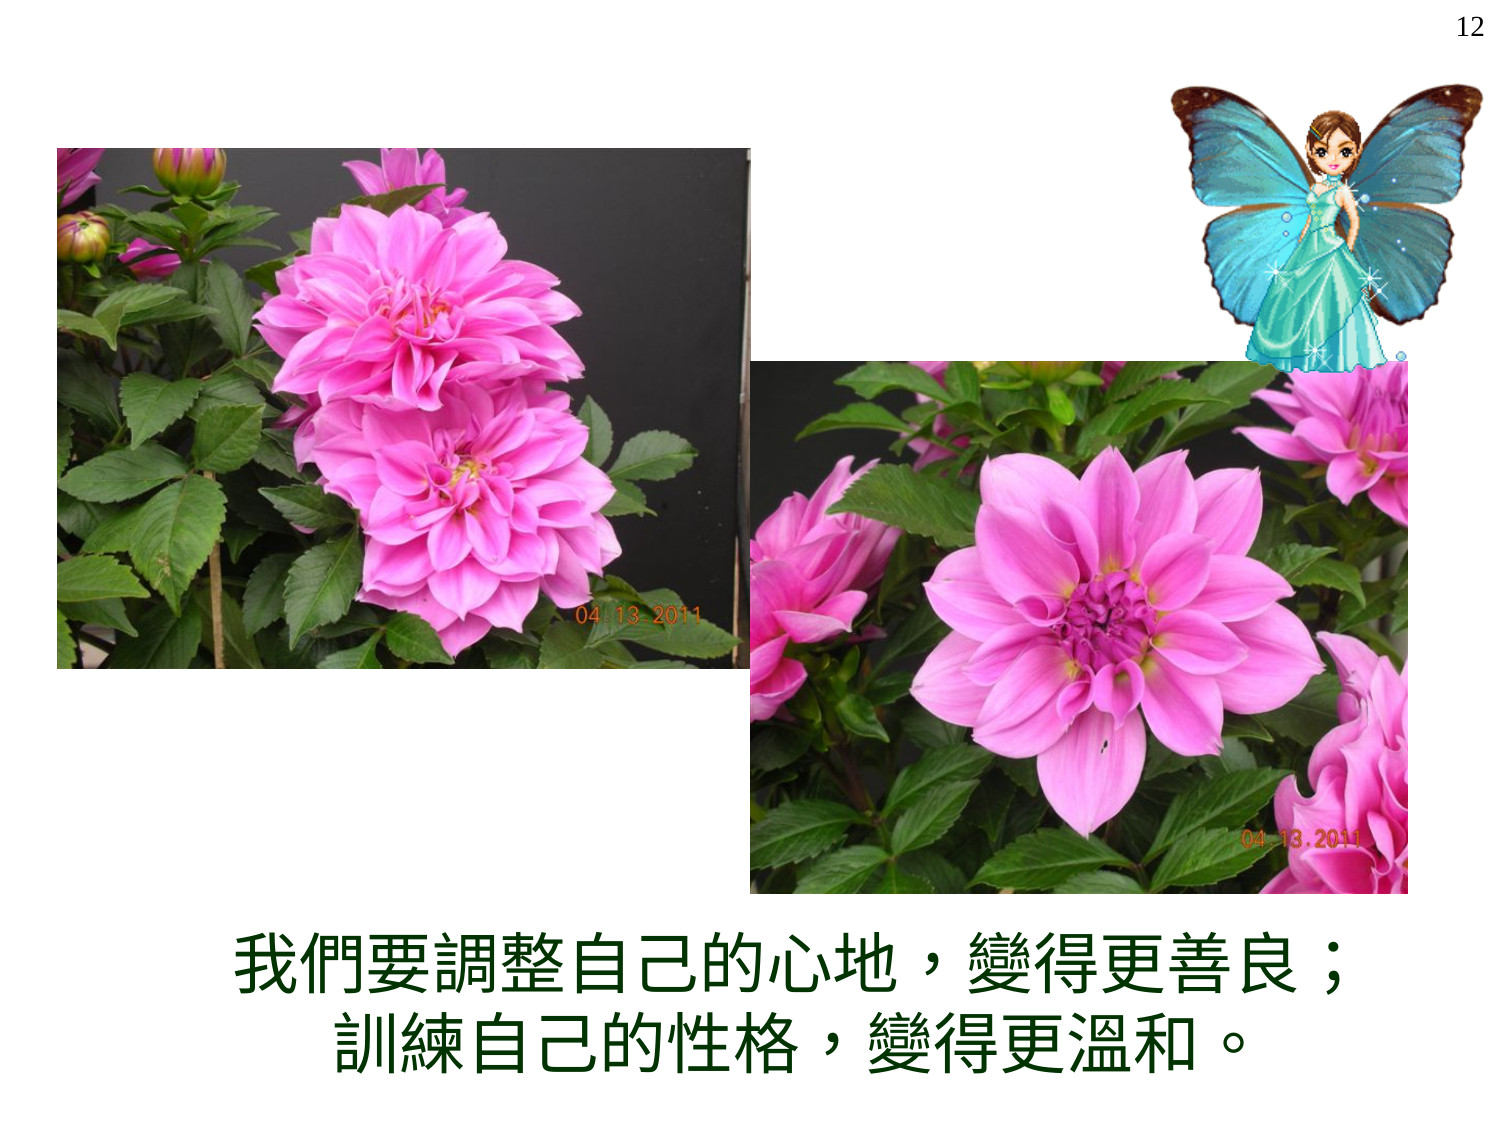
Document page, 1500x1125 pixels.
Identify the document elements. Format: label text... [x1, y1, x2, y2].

text_box <編號> [1249, 0, 1500, 54]
title 我們要調整自己的心地，變得更善良；訓練自己的性格，變得更溫和。 [187, 913, 1413, 1089]
picture [57, 54, 1500, 894]
